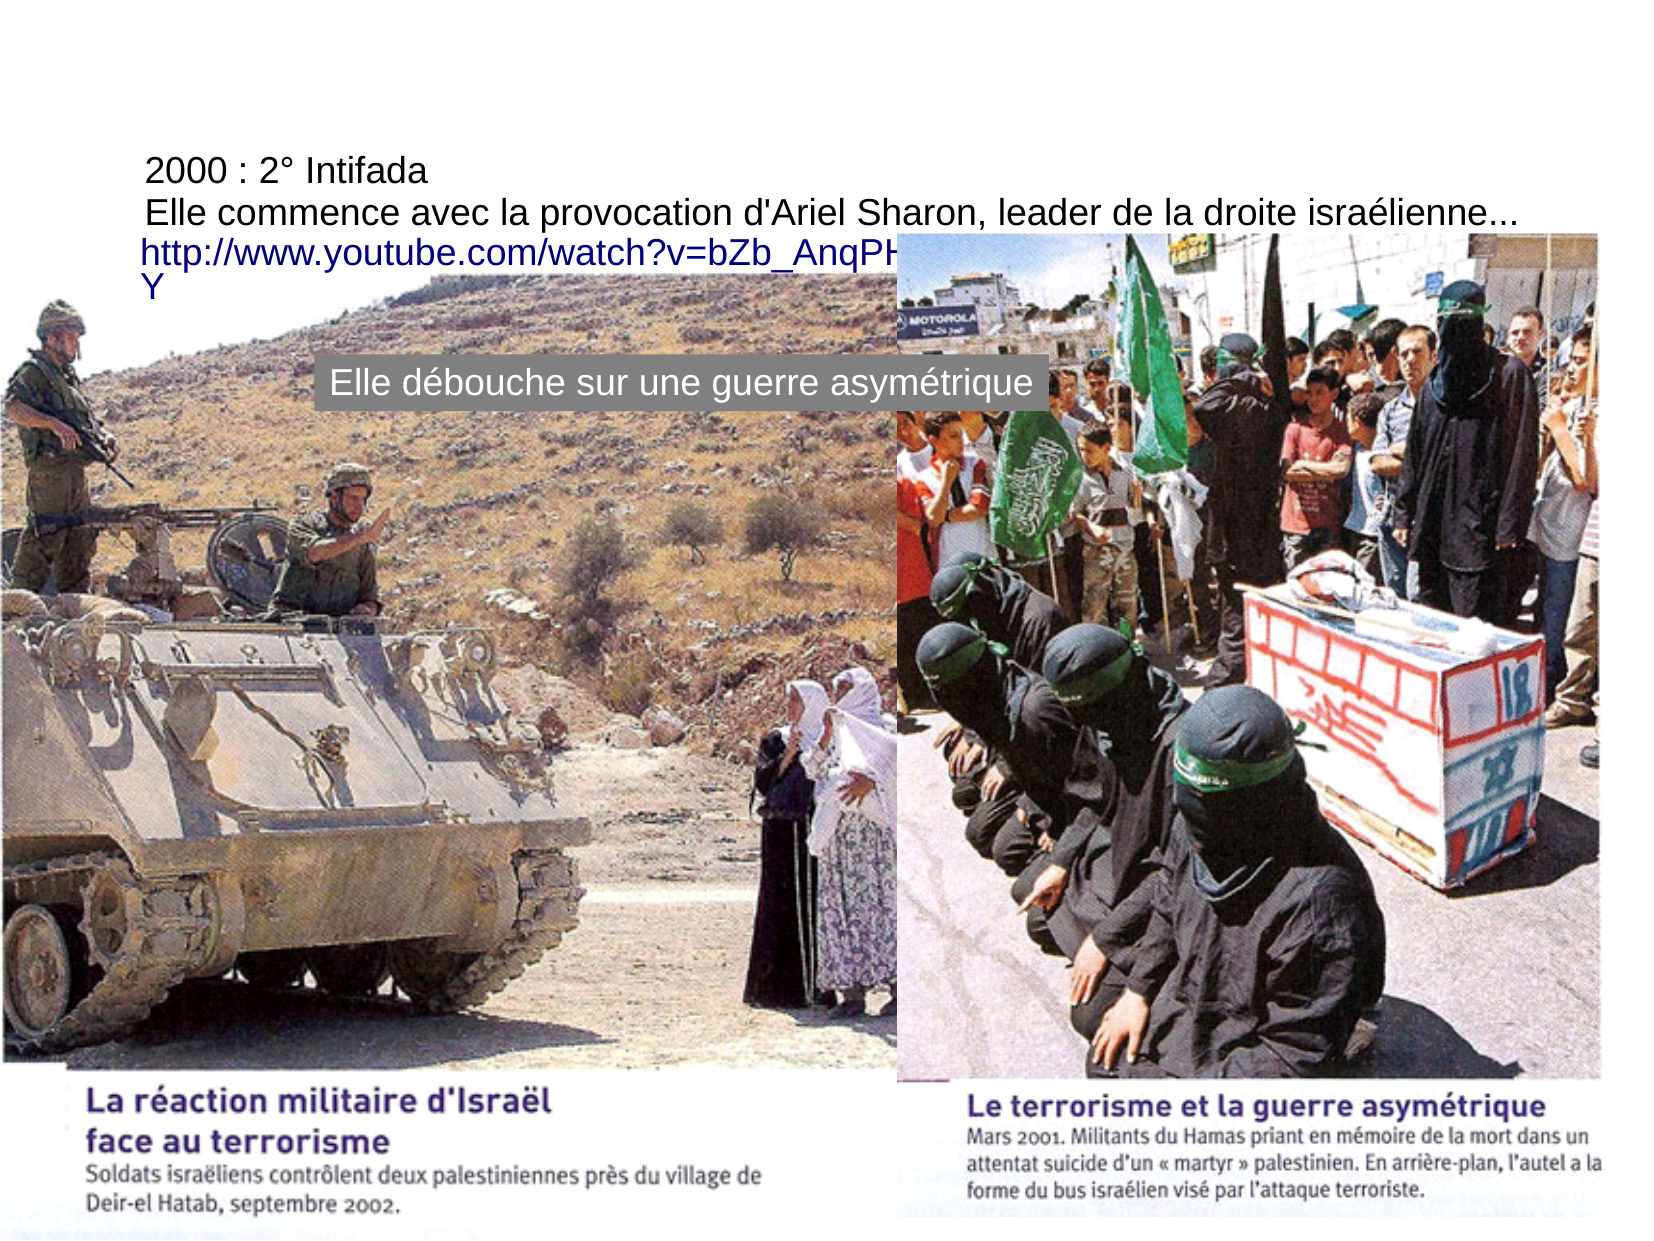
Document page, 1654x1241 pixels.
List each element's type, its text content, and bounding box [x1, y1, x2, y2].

text_box Elle débouche sur une guerre asymétrique [314, 354, 1049, 412]
picture [0, 129, 1619, 1240]
text_box http://www.youtube.com/watch?v=bZb_AnqPHeY [125, 224, 969, 324]
text_box 2000 : 2° Intifada Elle commence avec la provocation d'Ariel Sharon, leader de la droite israélienne... [129, 141, 1536, 232]
